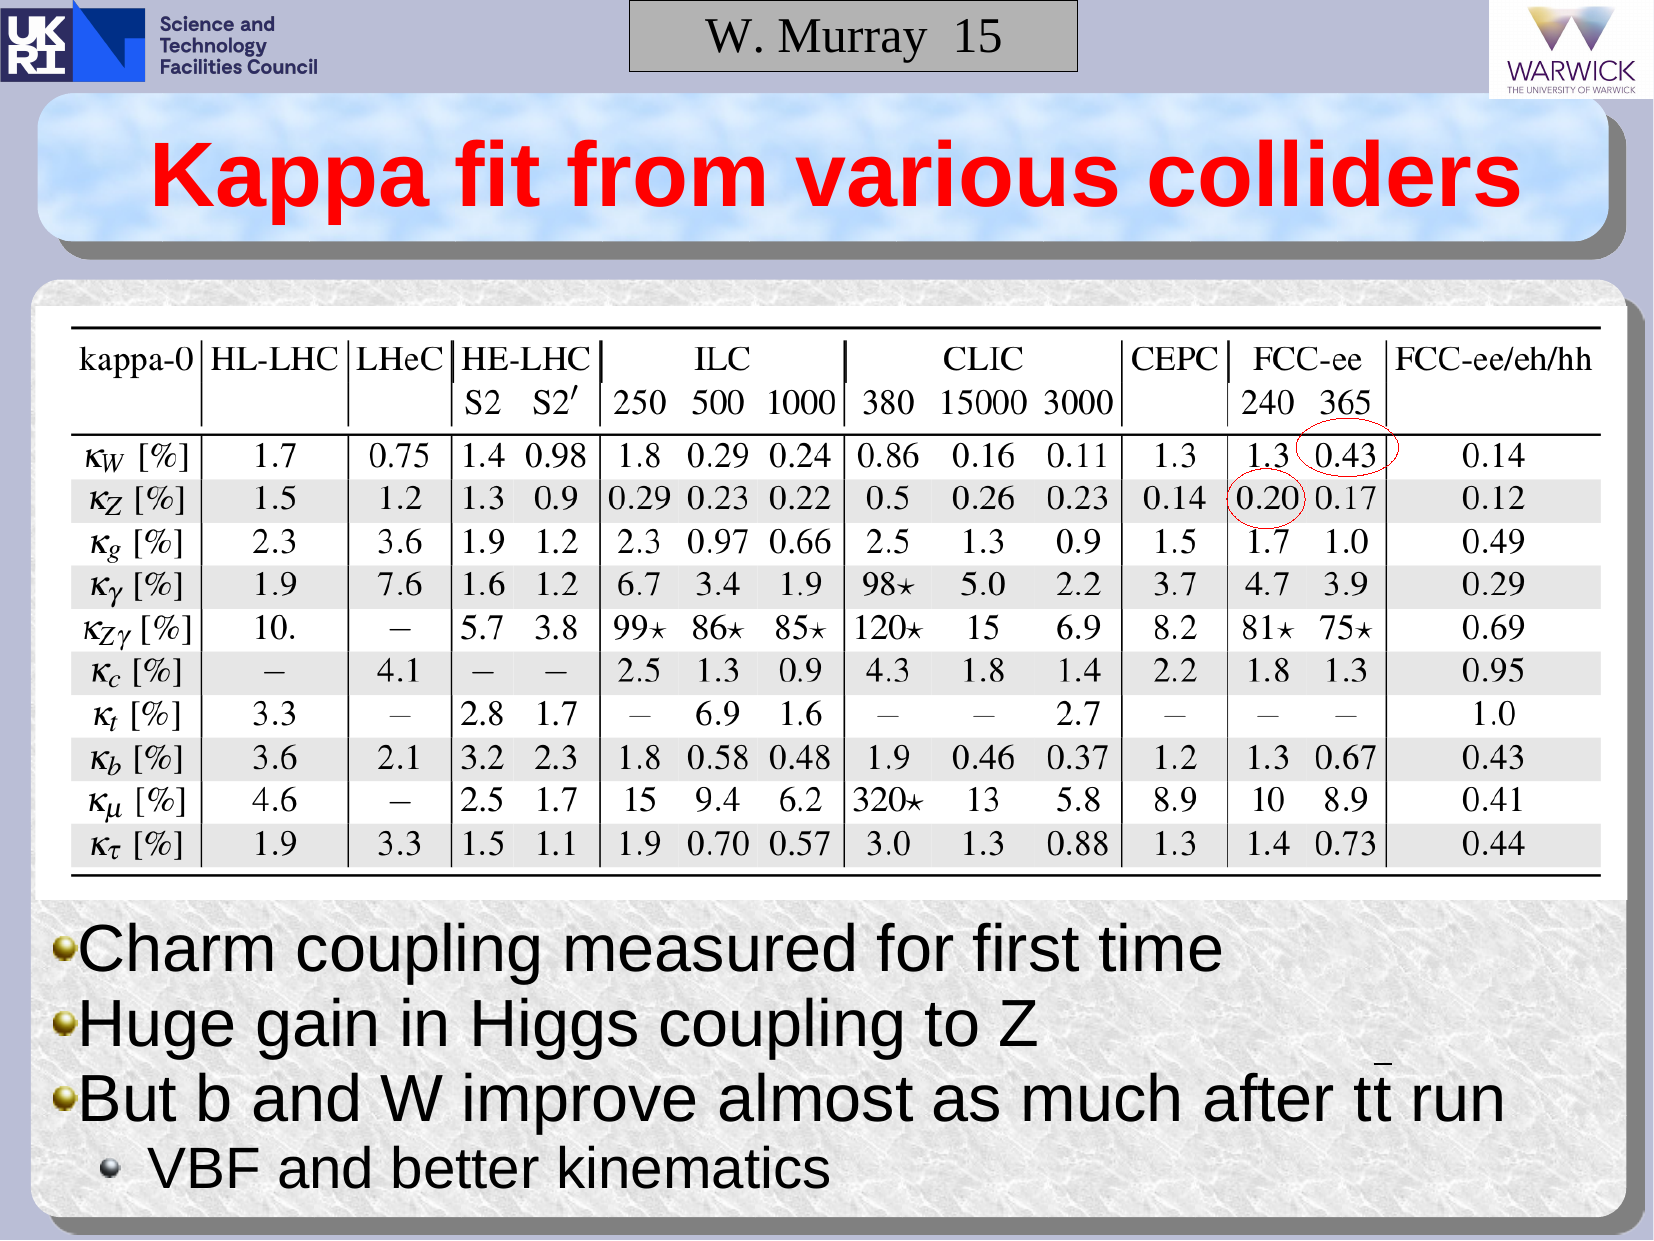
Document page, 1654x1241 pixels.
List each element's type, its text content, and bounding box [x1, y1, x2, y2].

list Charm coupling measured for first time Huge gain in Higgs coupling to Z But b and W improve almost as much after tt run VBF and better kinematics [53, 911, 1588, 1201]
picture [37, 0, 1654, 242]
picture [0, 0, 317, 82]
title Kappa fit from various colliders [90, 101, 1584, 249]
picture [30, 279, 1628, 1218]
